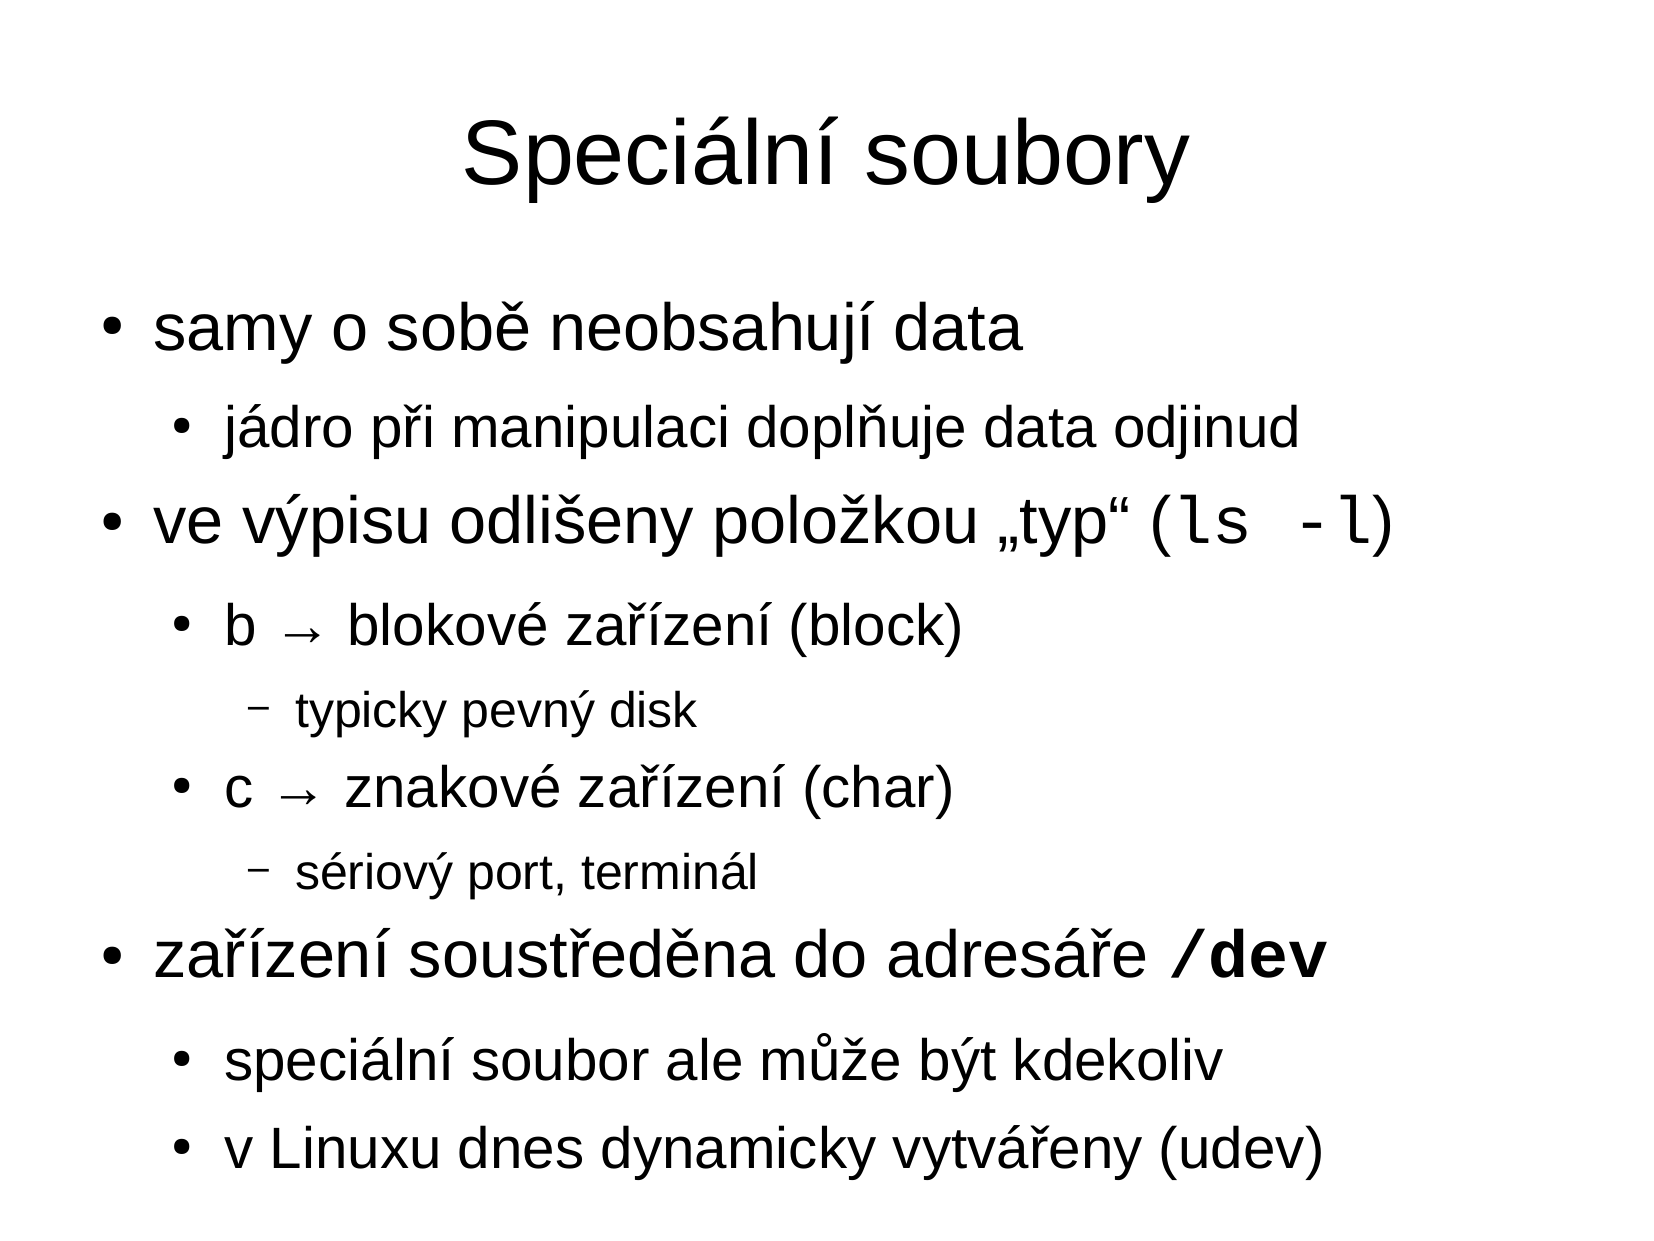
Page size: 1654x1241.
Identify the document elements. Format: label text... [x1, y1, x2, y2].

list samy o sobě neobsahují data jádro při manipulaci doplňuje data odjinud ve výpisu odlišeny položkou „typ“ (ls -l) b → blokové zařízení (block) typicky pevný disk c → znakové zařízení (char) sériový port, terminál zařízení soustředěna do adresáře /dev speciální soubor ale může být kdekoliv v Linuxu dnes dynamicky vytvářeny (udev) [82, 290, 1571, 1182]
title Speciální soubory [82, 56, 1571, 250]
